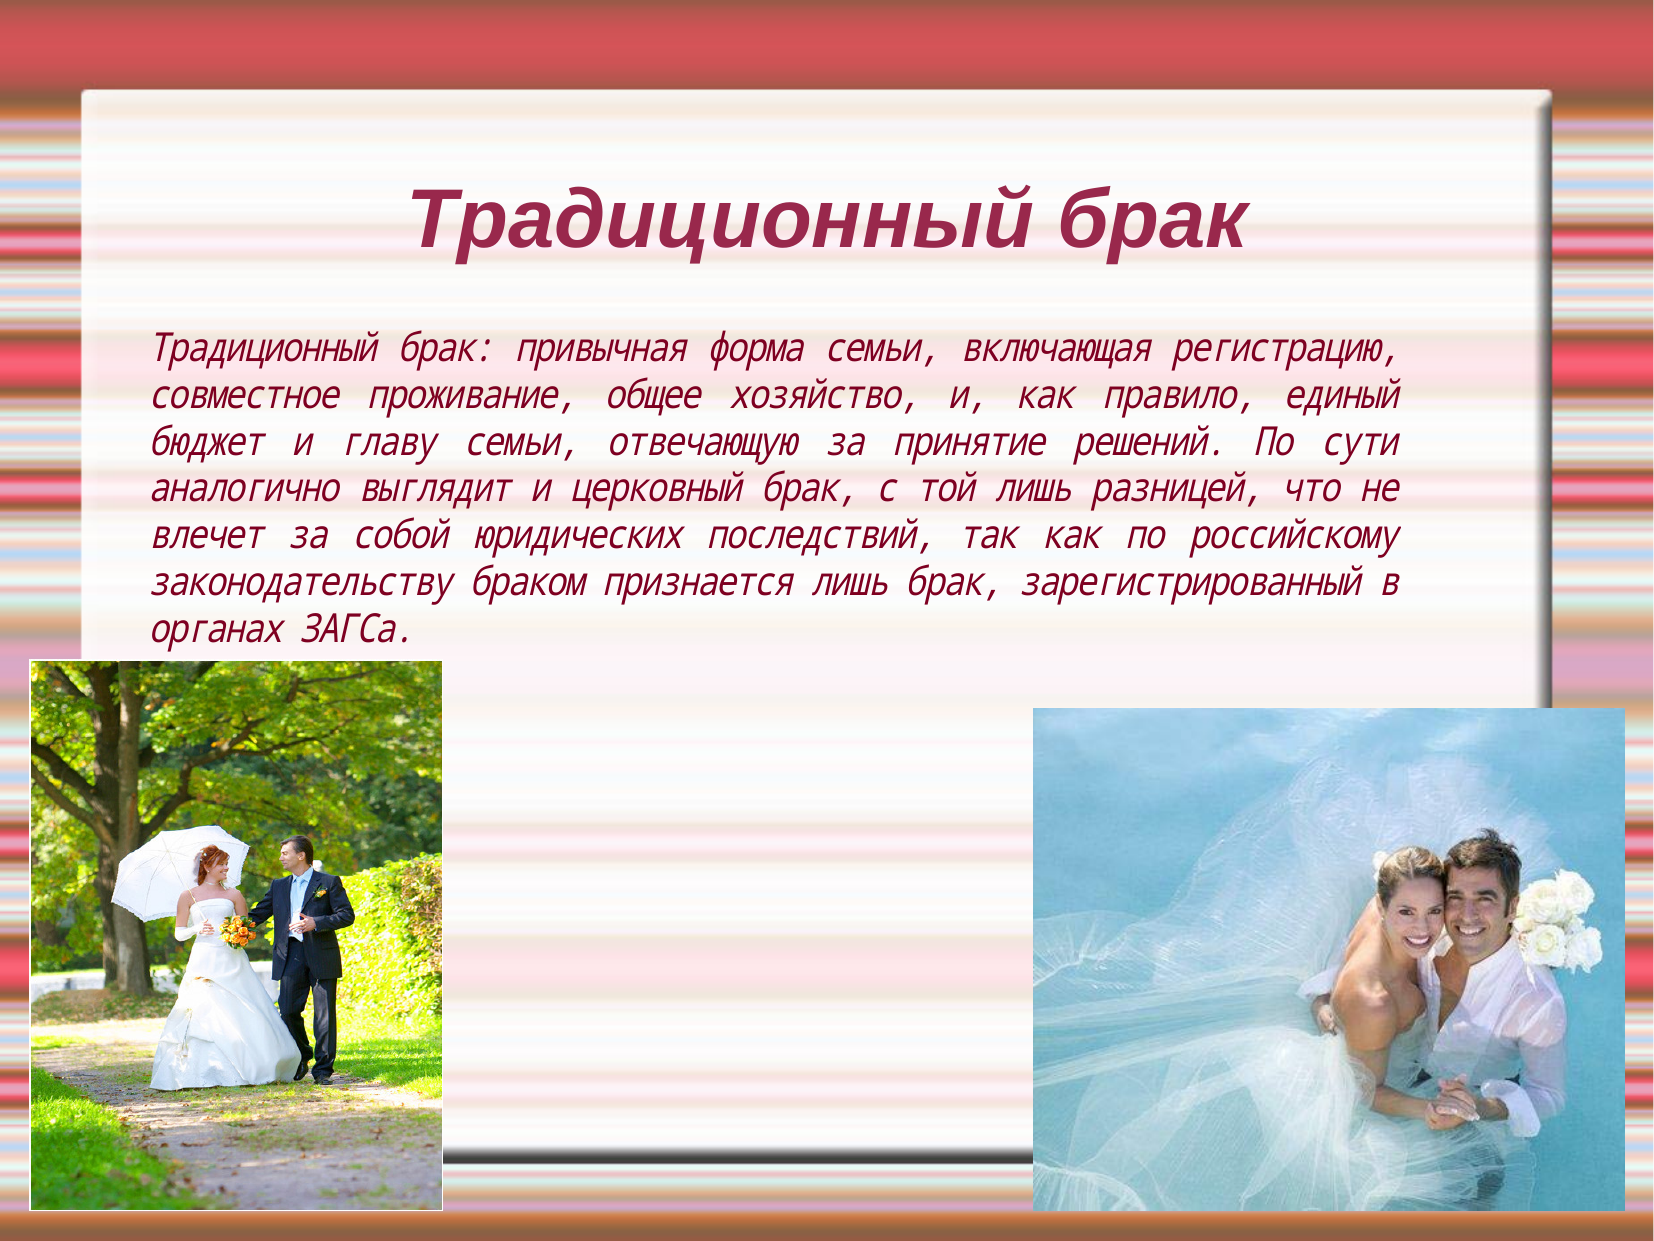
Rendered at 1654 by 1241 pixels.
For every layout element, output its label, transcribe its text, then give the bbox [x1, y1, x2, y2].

title Традиционный брак [121, 114, 1534, 322]
picture [0, 0, 1654, 1241]
chart [147, 324, 1401, 1152]
